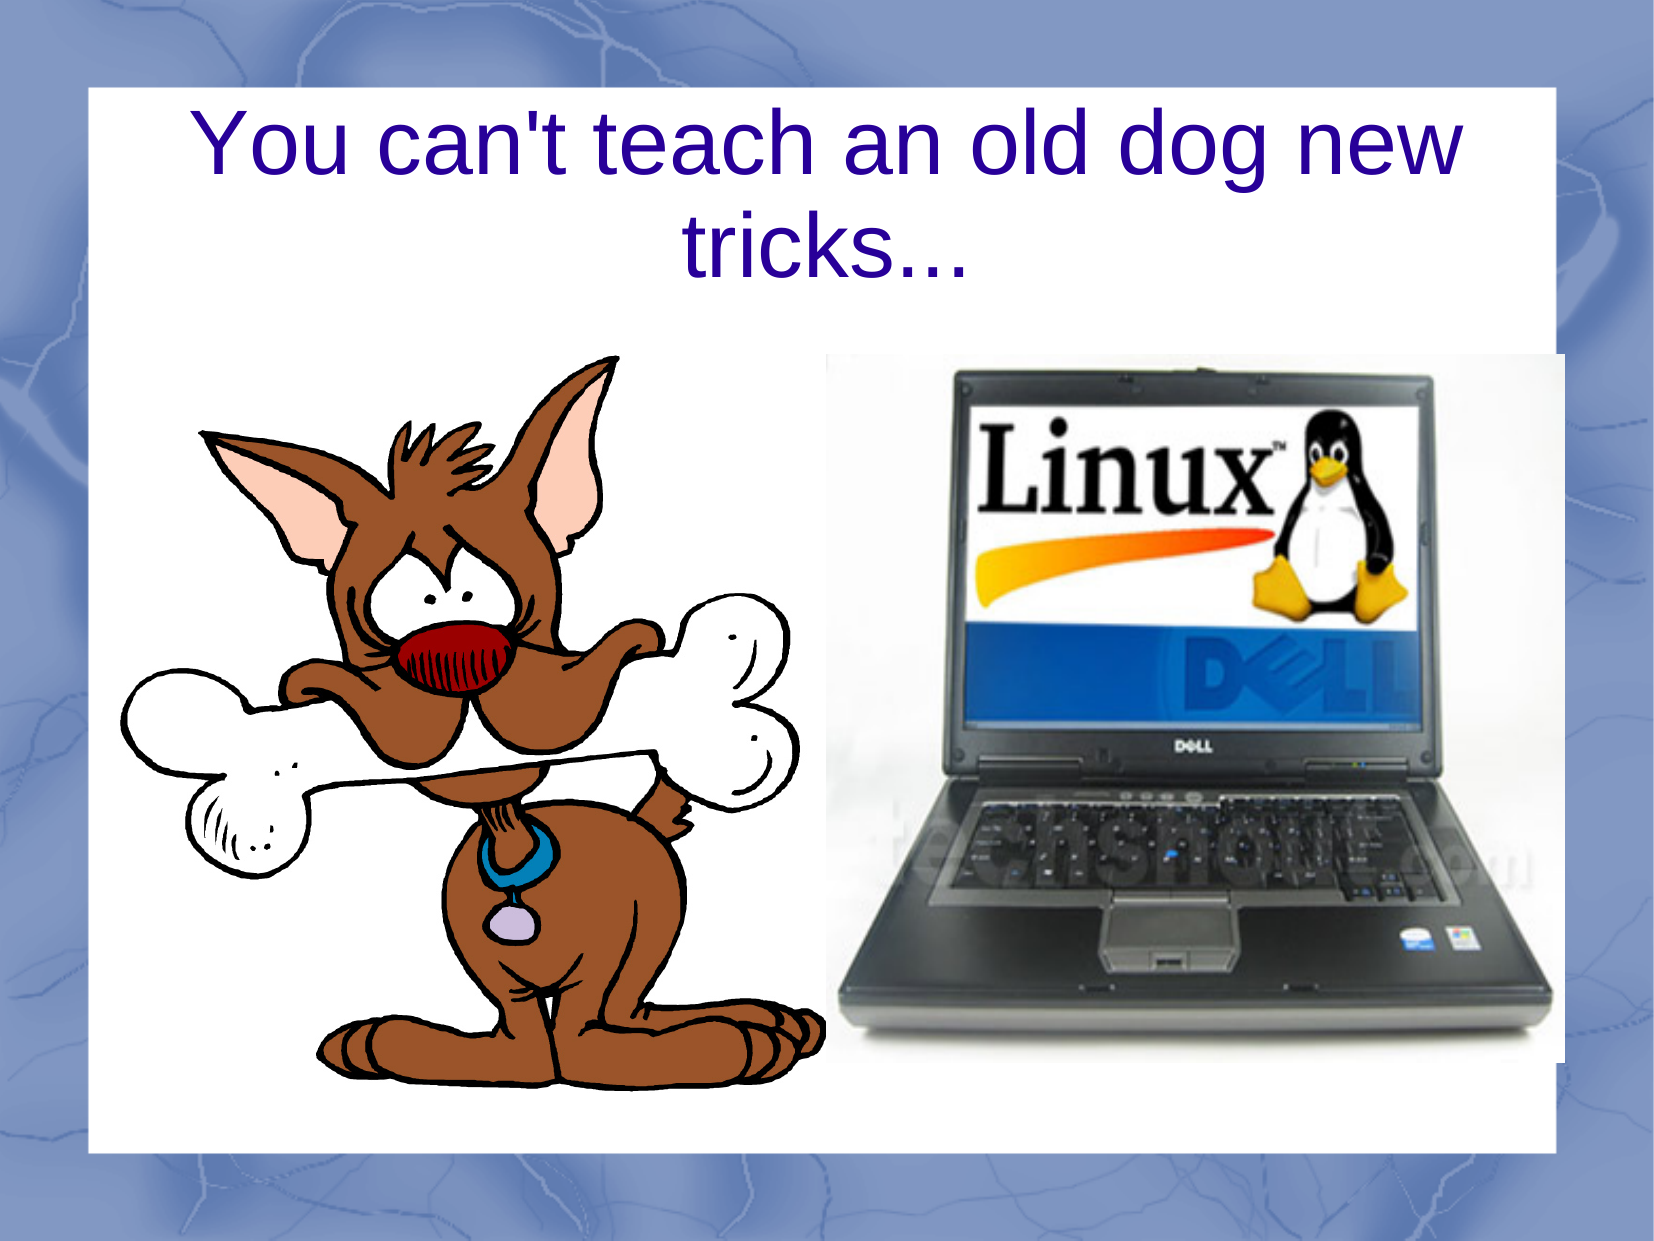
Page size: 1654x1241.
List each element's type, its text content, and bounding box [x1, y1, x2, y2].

picture [0, 0, 1654, 1241]
title You can't teach an old dog new tricks... [118, 91, 1536, 297]
